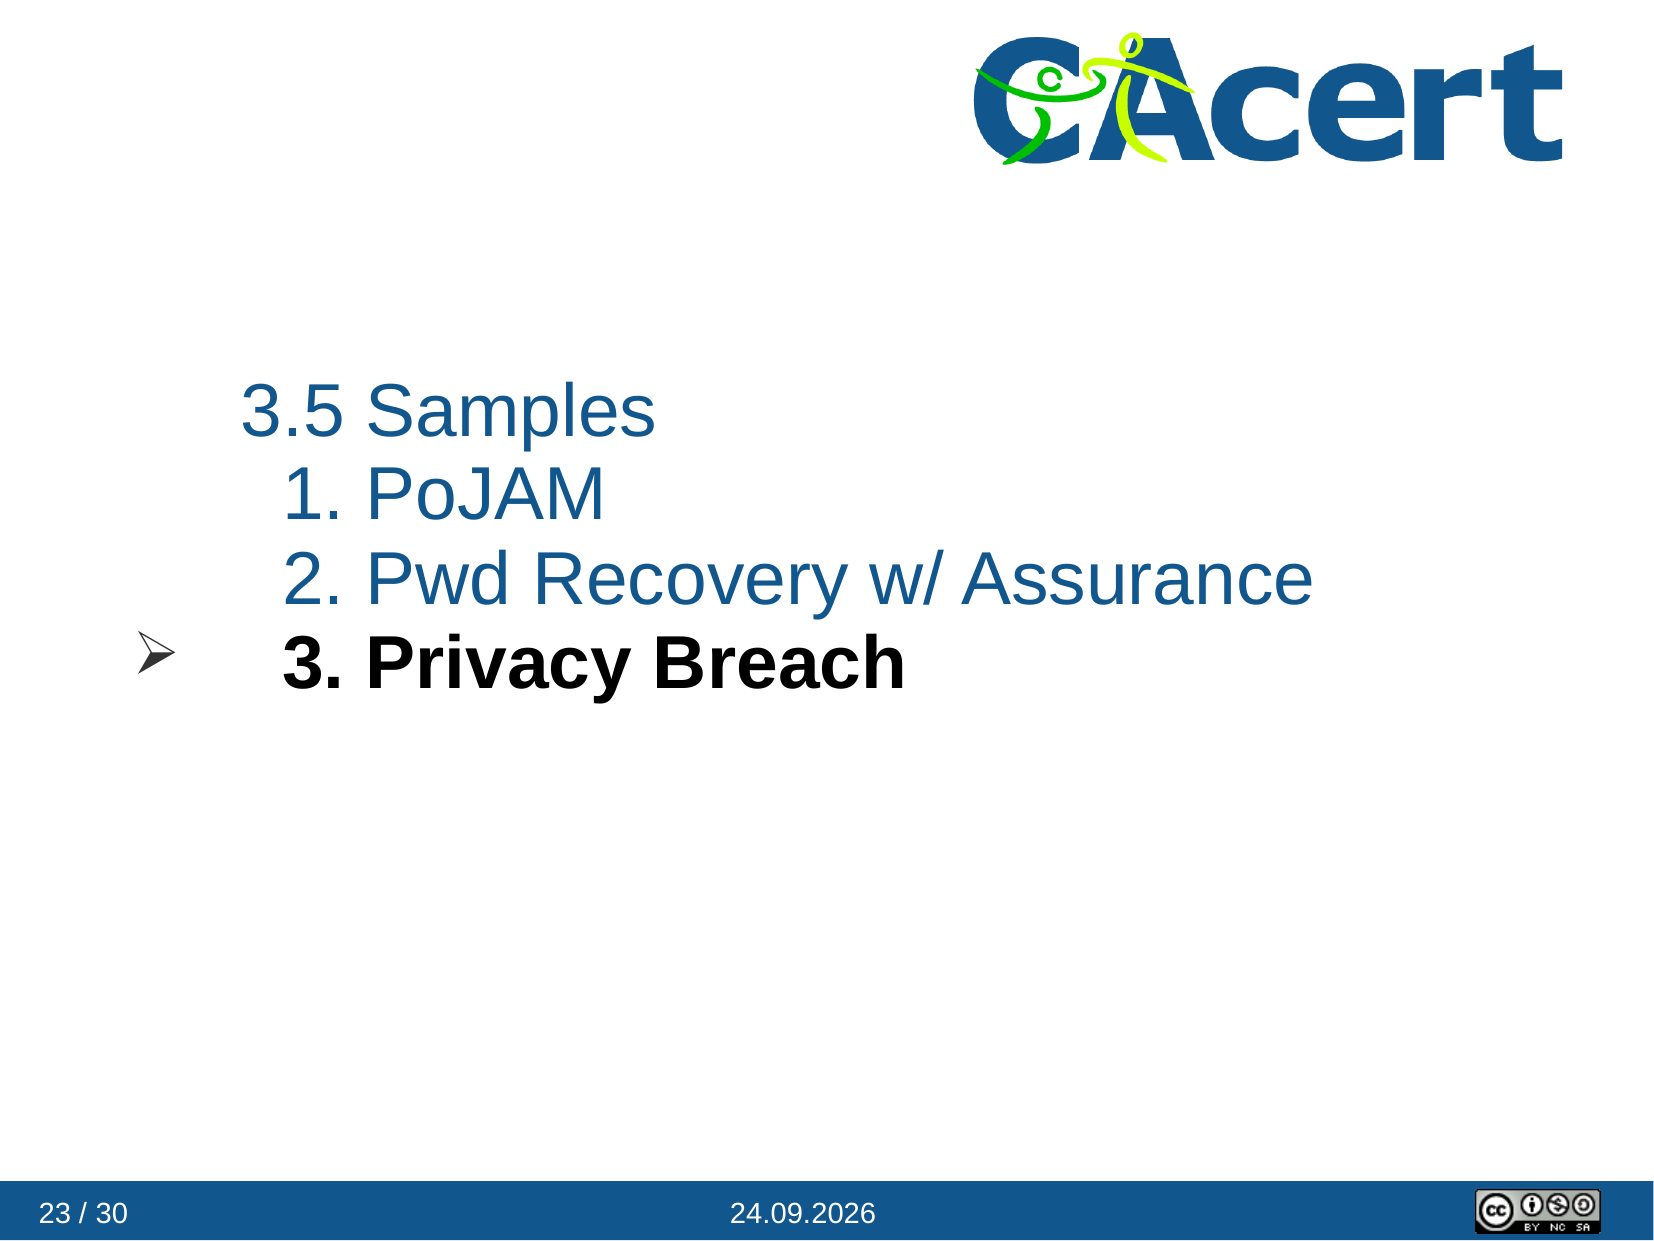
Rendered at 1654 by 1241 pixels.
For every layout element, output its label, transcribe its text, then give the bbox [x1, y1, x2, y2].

picture [972, 30, 1564, 166]
title 3.5 Samples 1. PoJAM 2. Pwd Recovery w/ Assurance 3. Privacy Breach [240, 265, 1564, 975]
text_box [118, 265, 237, 710]
picture [1475, 1189, 1601, 1234]
